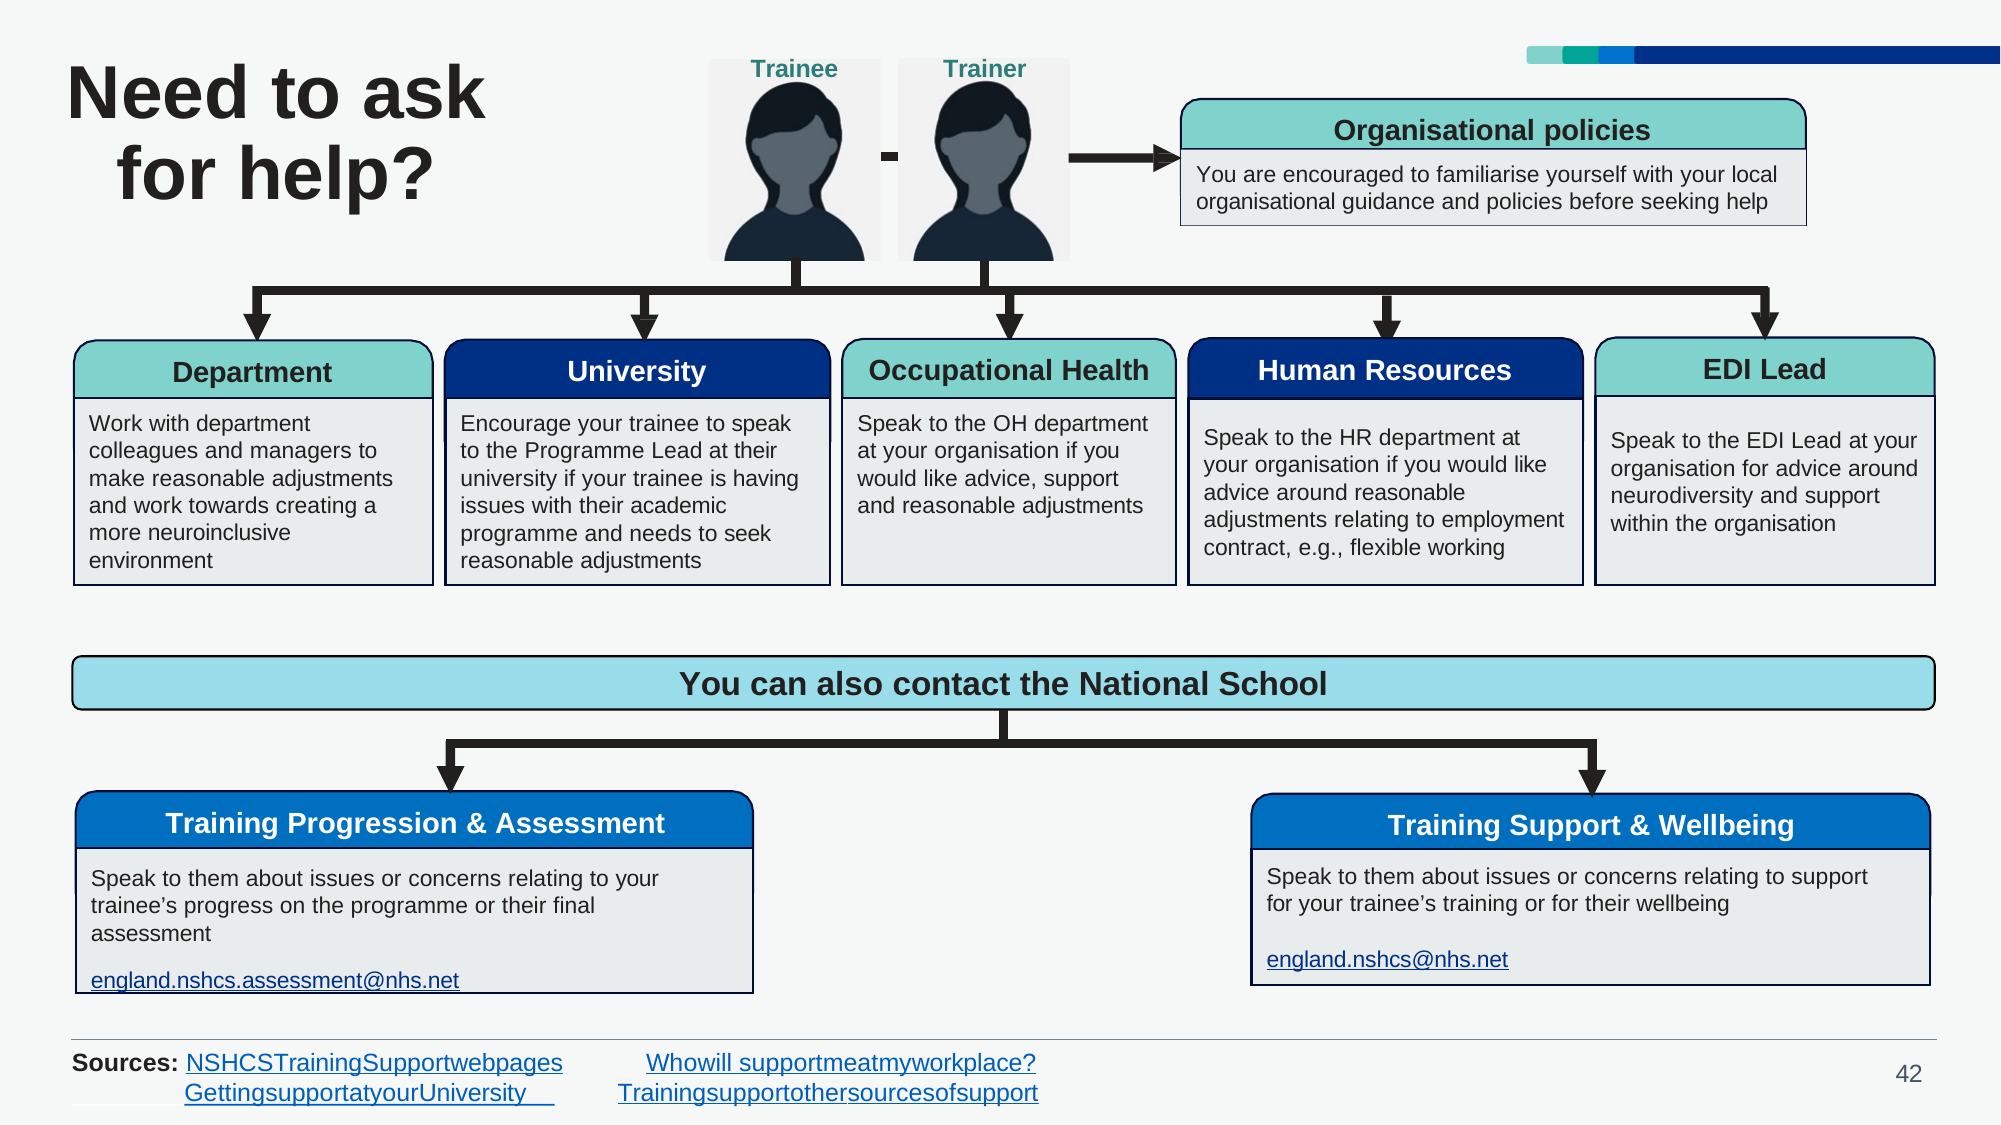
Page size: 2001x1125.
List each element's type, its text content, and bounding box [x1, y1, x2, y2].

text_box 42 [1893, 1055, 1926, 1090]
text_box Occupational Health [866, 349, 1153, 389]
text_box You can also contact the National School [74, 660, 1933, 705]
text_box Speak to the HR department at your organisation if you would like advice around reasonable adjustments relating to employment contract, e.g., flexible working [1188, 398, 1584, 585]
text_box Sources: NSHCS Training Support webpages Getting support at your University [69, 1044, 586, 1109]
text_box You are encouraged to familiarise yourself with your local organisational guidance and policies before seeking help [1180, 149, 1806, 226]
picture [1512, 39, 2000, 71]
text_box Speak to the EDI Lead at your organisation for advice around neurodiversity and support within the organisation [1595, 396, 1935, 585]
text_box Organisational policies [1331, 109, 1656, 148]
picture [709, 59, 881, 262]
text_box University [565, 350, 711, 390]
text_box Trainee [748, 50, 841, 85]
text_box Training Support & Wellbeing [1385, 804, 1797, 844]
text_box Speak to them about issues or concerns relating to support for your trainee’s training or for their wellbeing england.nshcs@nhs.net [1251, 848, 1931, 985]
text_box EDI Lead [1700, 348, 1831, 388]
text_box Who will support me at my workplace? Training support other sources of support [615, 1044, 1075, 1109]
text_box Work with department colleagues and managers to make reasonable adjustments and work towards creating a more neuroinclusive environment [73, 397, 433, 585]
text_box Training Progression & Assessment [163, 801, 666, 842]
text_box Trainer [941, 50, 1029, 86]
text_box [0, 0, 2000, 1125]
picture [898, 58, 1070, 261]
title Need to ask for help? [64, 39, 491, 216]
text_box Speak to them about issues or concerns relating to your trainee’s progress on the programme or their final assessment england.nshcs.assessment@nhs.net [75, 847, 754, 982]
text_box Department [170, 351, 337, 391]
text_box Encourage your trainee to speak to the Programme Lead at their university if your trainee is having issues with their academic programme and needs to seek reasonable adjustments [445, 397, 831, 585]
text_box Speak to the OH department at your organisation if you would like advice, support and reasonable adjustments [842, 397, 1176, 585]
text_box Human Resources [1255, 348, 1517, 389]
